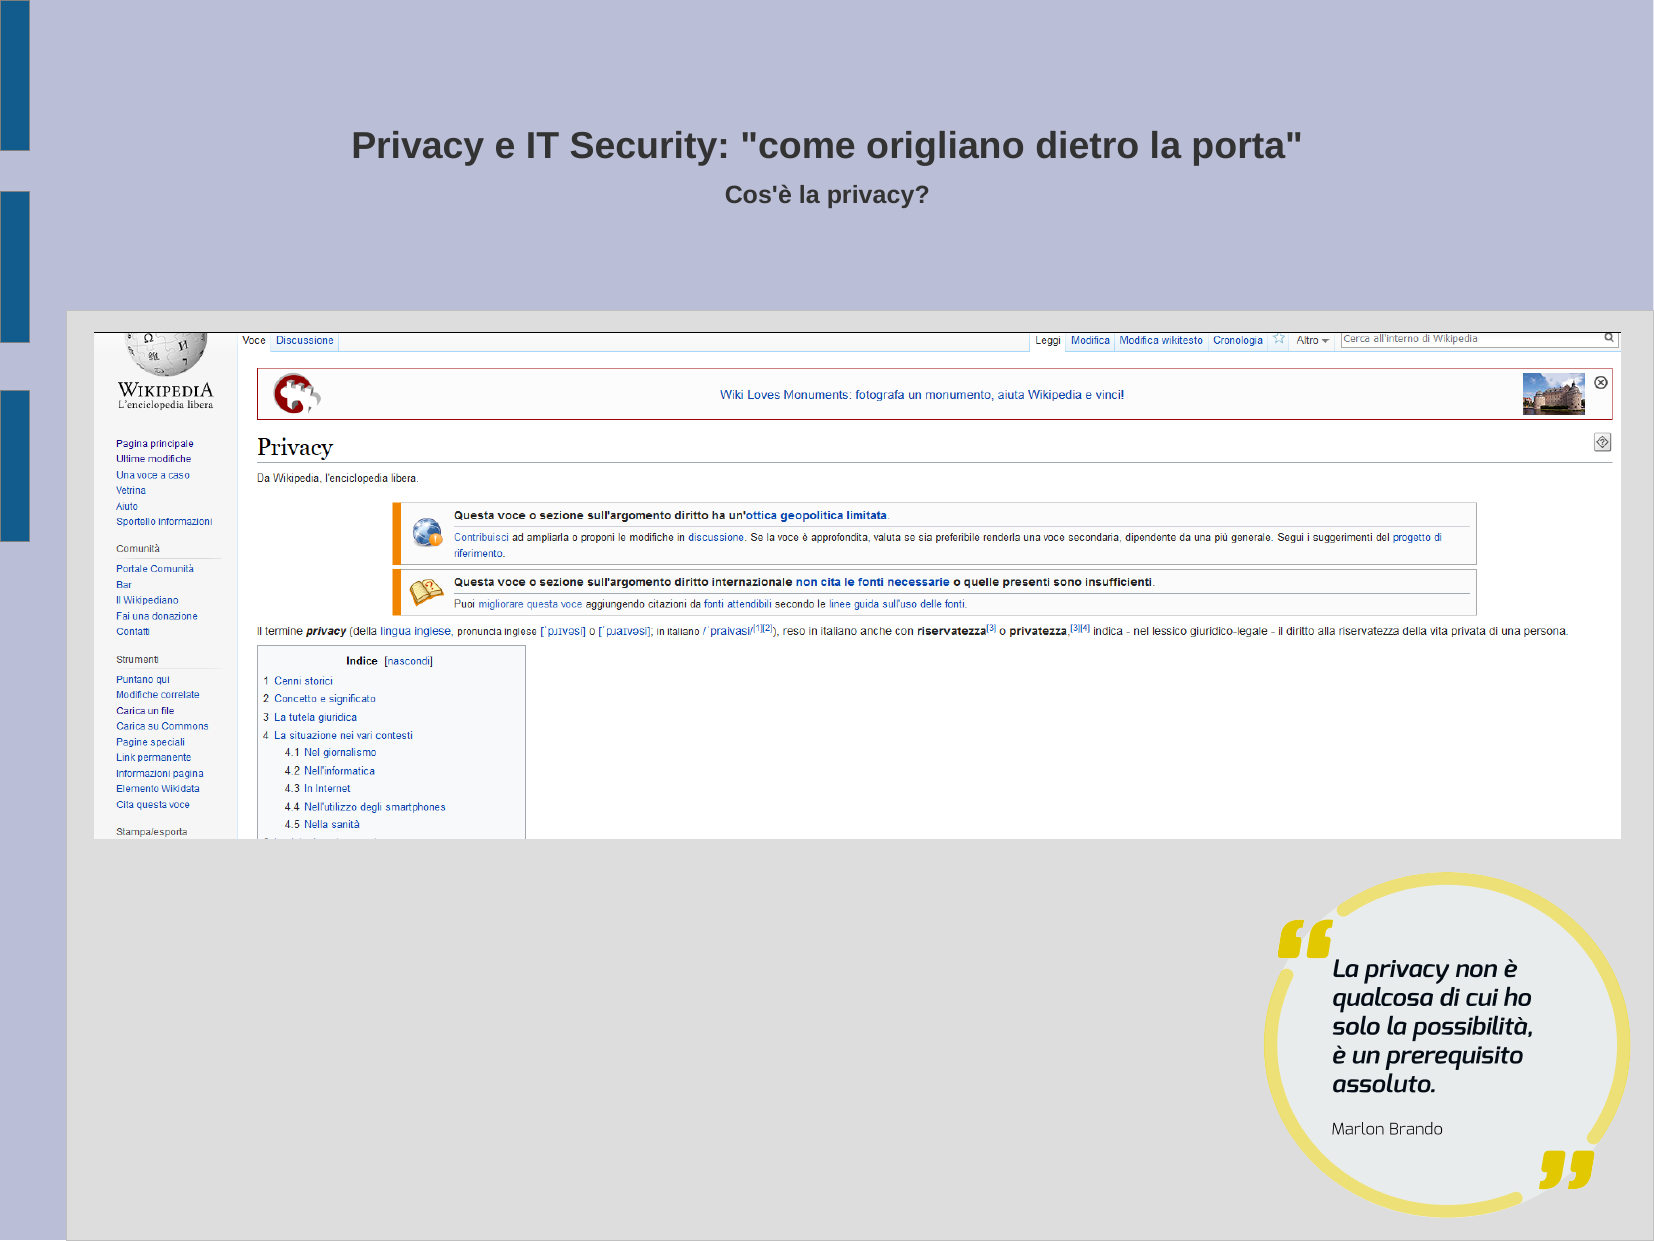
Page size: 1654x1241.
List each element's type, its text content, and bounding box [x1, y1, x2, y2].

picture [94, 332, 1621, 839]
title Privacy e IT Security: "come origliano dietro la porta" [121, 91, 1534, 201]
title Cos'è la privacy? [121, 201, 1534, 299]
picture [1240, 850, 1654, 1240]
